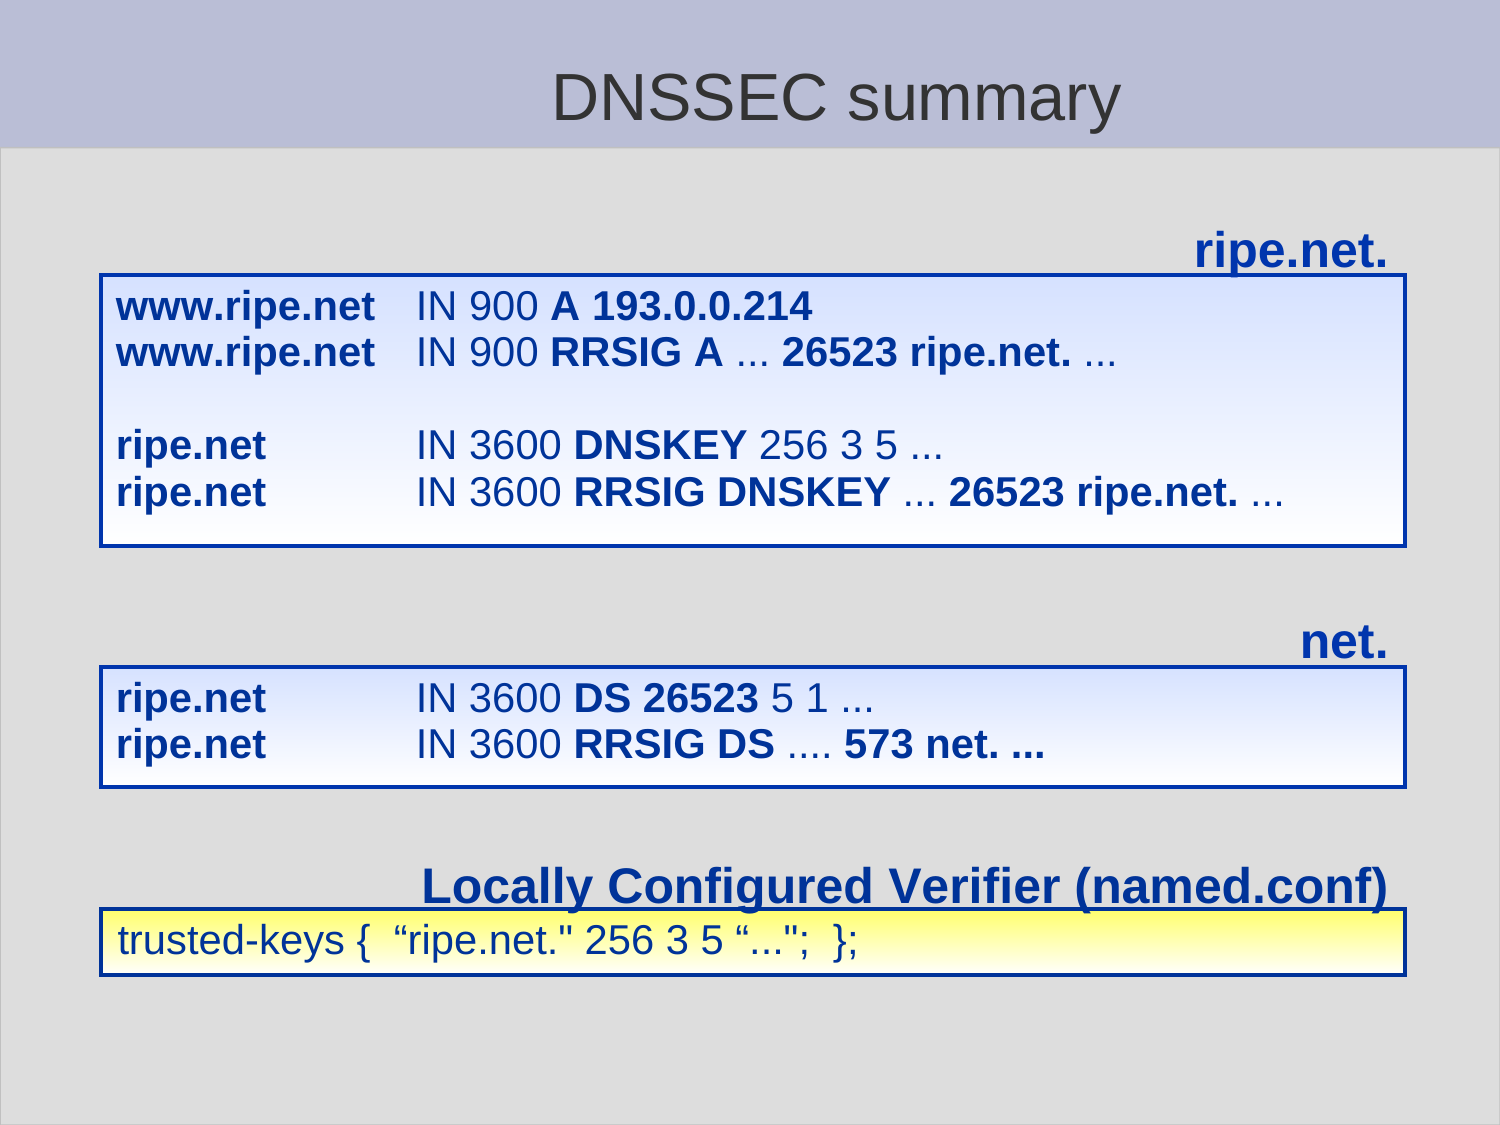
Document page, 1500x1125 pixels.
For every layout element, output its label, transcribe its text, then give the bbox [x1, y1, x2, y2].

text_box Locally Configured Verifier (named.conf)‏ [101, 865, 1406, 904]
text_box ripe.net IN 3600 DS 26523 5 1 ... ripe.net IN 3600 RRSIG DS .... 573 net. ... [101, 666, 1404, 776]
title DNSSEC summary [196, 52, 1477, 157]
text_box trusted-keys { “ripe.net." 256 3 5 “..."; }; [101, 909, 1406, 976]
text_box [101, 666, 1406, 787]
text_box net. [101, 622, 1406, 661]
text_box www.ripe.net IN 900 A 193.0.0.214 www.ripe.net IN 900 RRSIG A ... 26523 ripe.net. ... ripe.net IN 3600 DNSKEY 256 3 5 ... ripe.net IN 3600 RRSIG DNSKEY ... 26523 ripe.net. ... [100, 275, 1361, 523]
text_box [101, 274, 1406, 547]
text_box ripe.net. [1237, 245, 1248, 263]
text_box ripe.net. [101, 230, 1406, 269]
